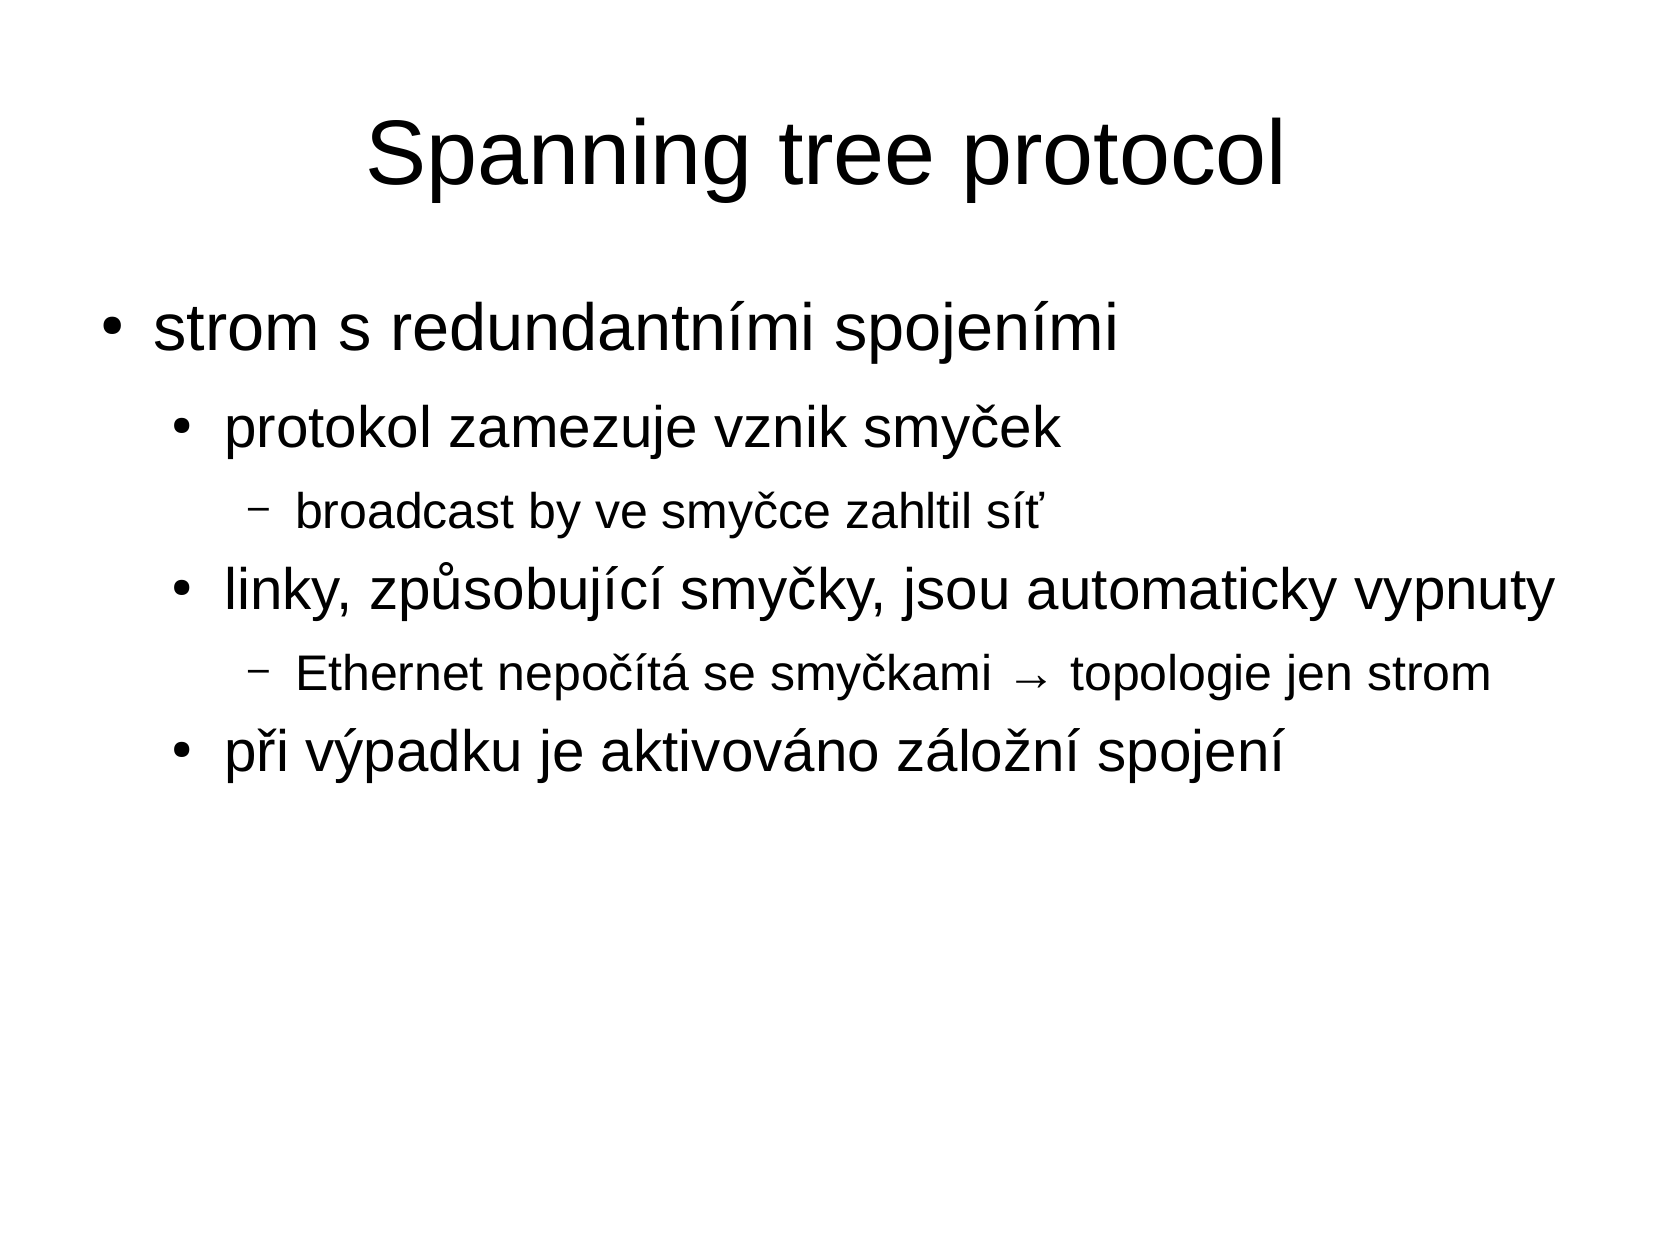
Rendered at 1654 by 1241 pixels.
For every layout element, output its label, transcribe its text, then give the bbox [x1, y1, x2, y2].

list strom s redundantními spojeními protokol zamezuje vznik smyček broadcast by ve smyčce zahltil síť linky, způsobující smyčky, jsou automaticky vypnuty Ethernet nepočítá se smyčkami → topologie jen strom při výpadku je aktivováno záložní spojení [82, 290, 1571, 1010]
title Spanning tree protocol [82, 49, 1571, 257]
